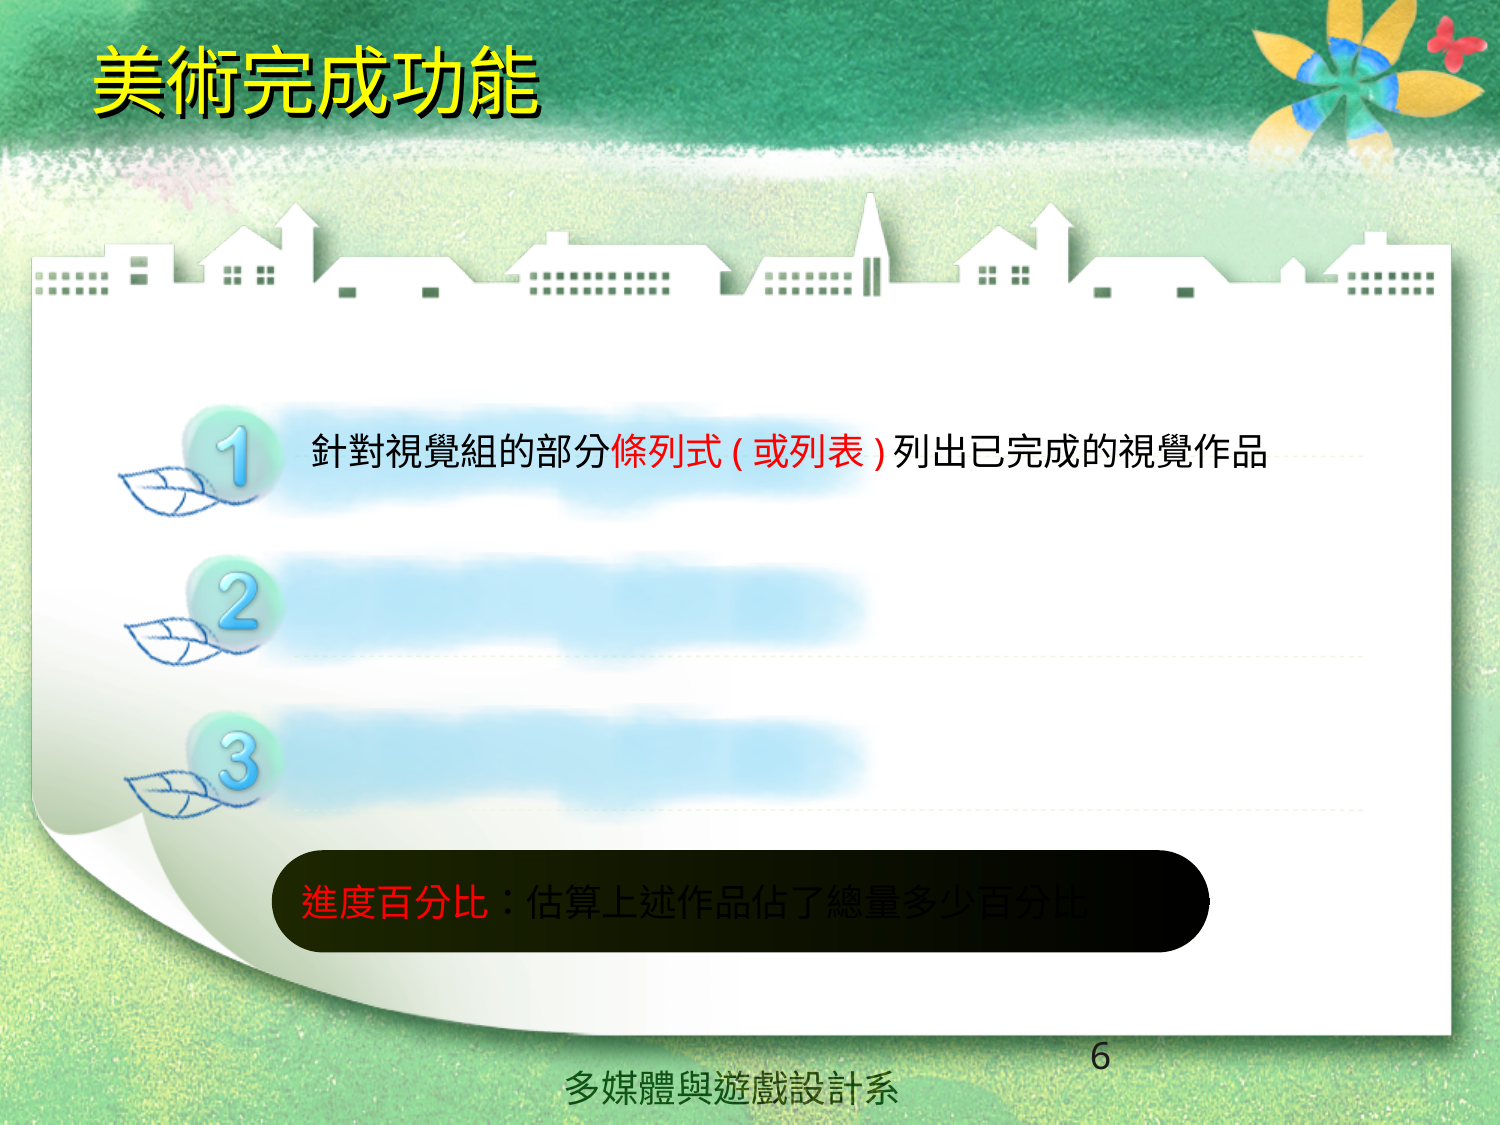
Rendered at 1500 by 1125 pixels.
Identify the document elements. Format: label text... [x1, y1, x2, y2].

text_box [1074, 1024, 1426, 1103]
text_box 進度百分比：估算上述作品佔了總量多少百分比 [271, 850, 1210, 953]
text_box 針對視覺組的部分條列式(或列表)列出已完成的視覺作品 [296, 421, 1284, 481]
picture [0, 52, 1500, 1125]
title 美術完成功能 [75, 16, 1426, 141]
